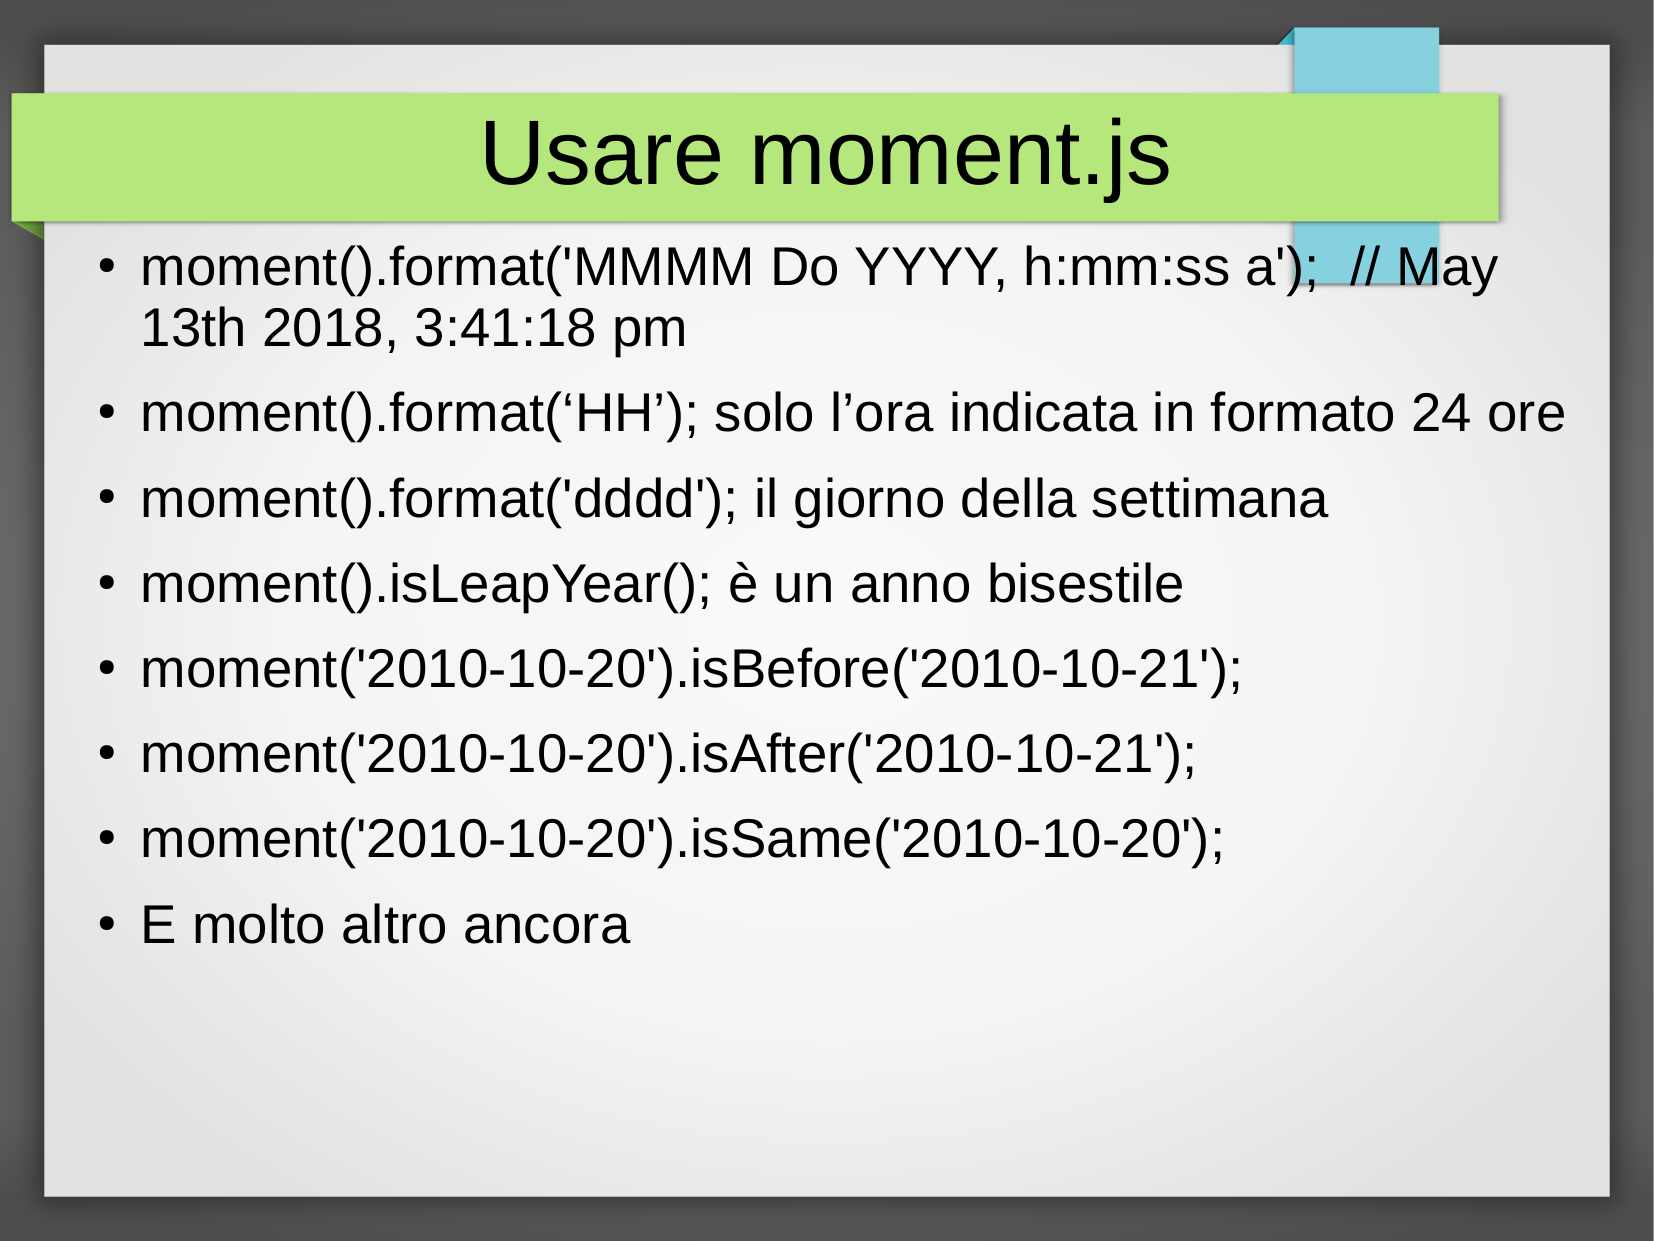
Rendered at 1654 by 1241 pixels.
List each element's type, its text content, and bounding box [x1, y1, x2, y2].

list moment().format('MMMM Do YYYY, h:mm:ss a'); // May 13th 2018, 3:41:18 pm moment().format(‘HH’); solo l’ora indicata in formato 24 ore moment().format('dddd'); il giorno della settimana moment().isLeapYear(); è un anno bisestile moment('2010-10-20').isBefore('2010-10-21'); moment('2010-10-20').isAfter('2010-10-21'); moment('2010-10-20').isSame('2010-10-20'); E molto altro ancora [82, 236, 1571, 1010]
picture [0, 0, 1654, 1241]
title Usare moment.js [82, 49, 1571, 236]
